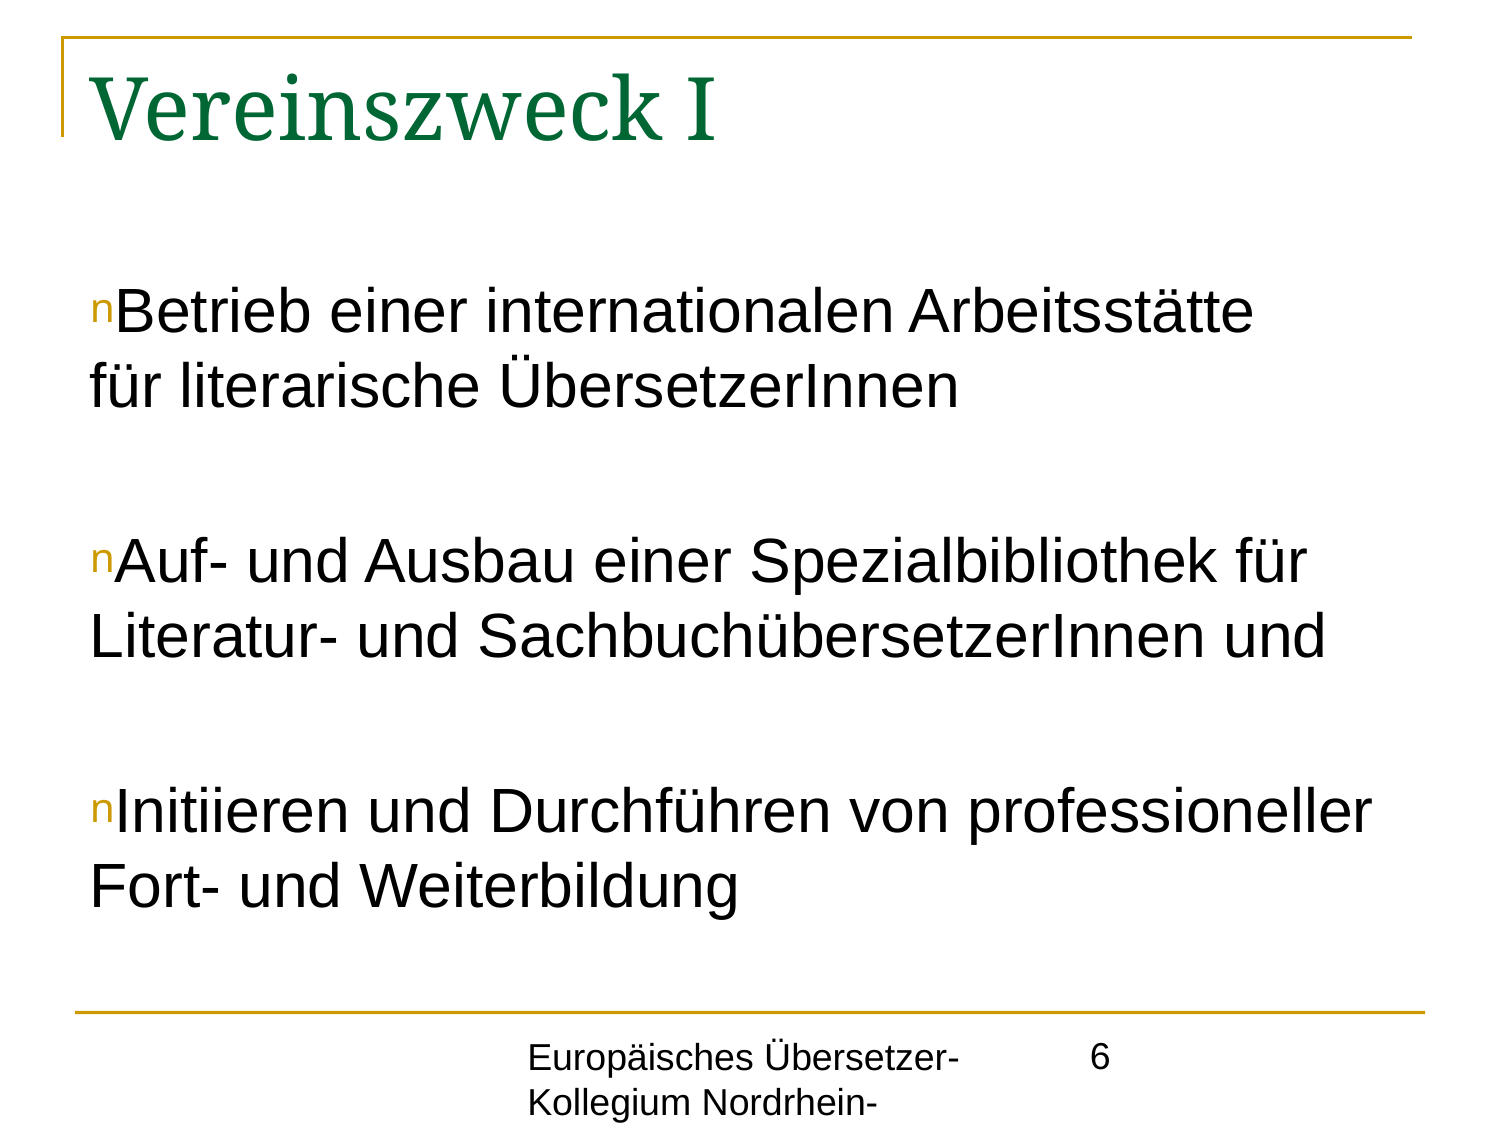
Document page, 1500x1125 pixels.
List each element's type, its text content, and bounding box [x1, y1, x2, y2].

text_box [1074, 1024, 1425, 1100]
list Betrieb einer internationalen Arbeitsstätte für literarische ÜbersetzerInnen Auf- und Ausbau einer Spezialbibliothek für Literatur- und SachbuchübersetzerInnen und Initiieren und Durchführen von professioneller Fort- und Weiterbildung [75, 262, 1425, 1006]
text_box Europäisches Übersetzer-Kollegium Nordrhein-Westfalen in Straelen [512, 1025, 988, 1100]
title Vereinszweck I [75, 45, 1425, 233]
